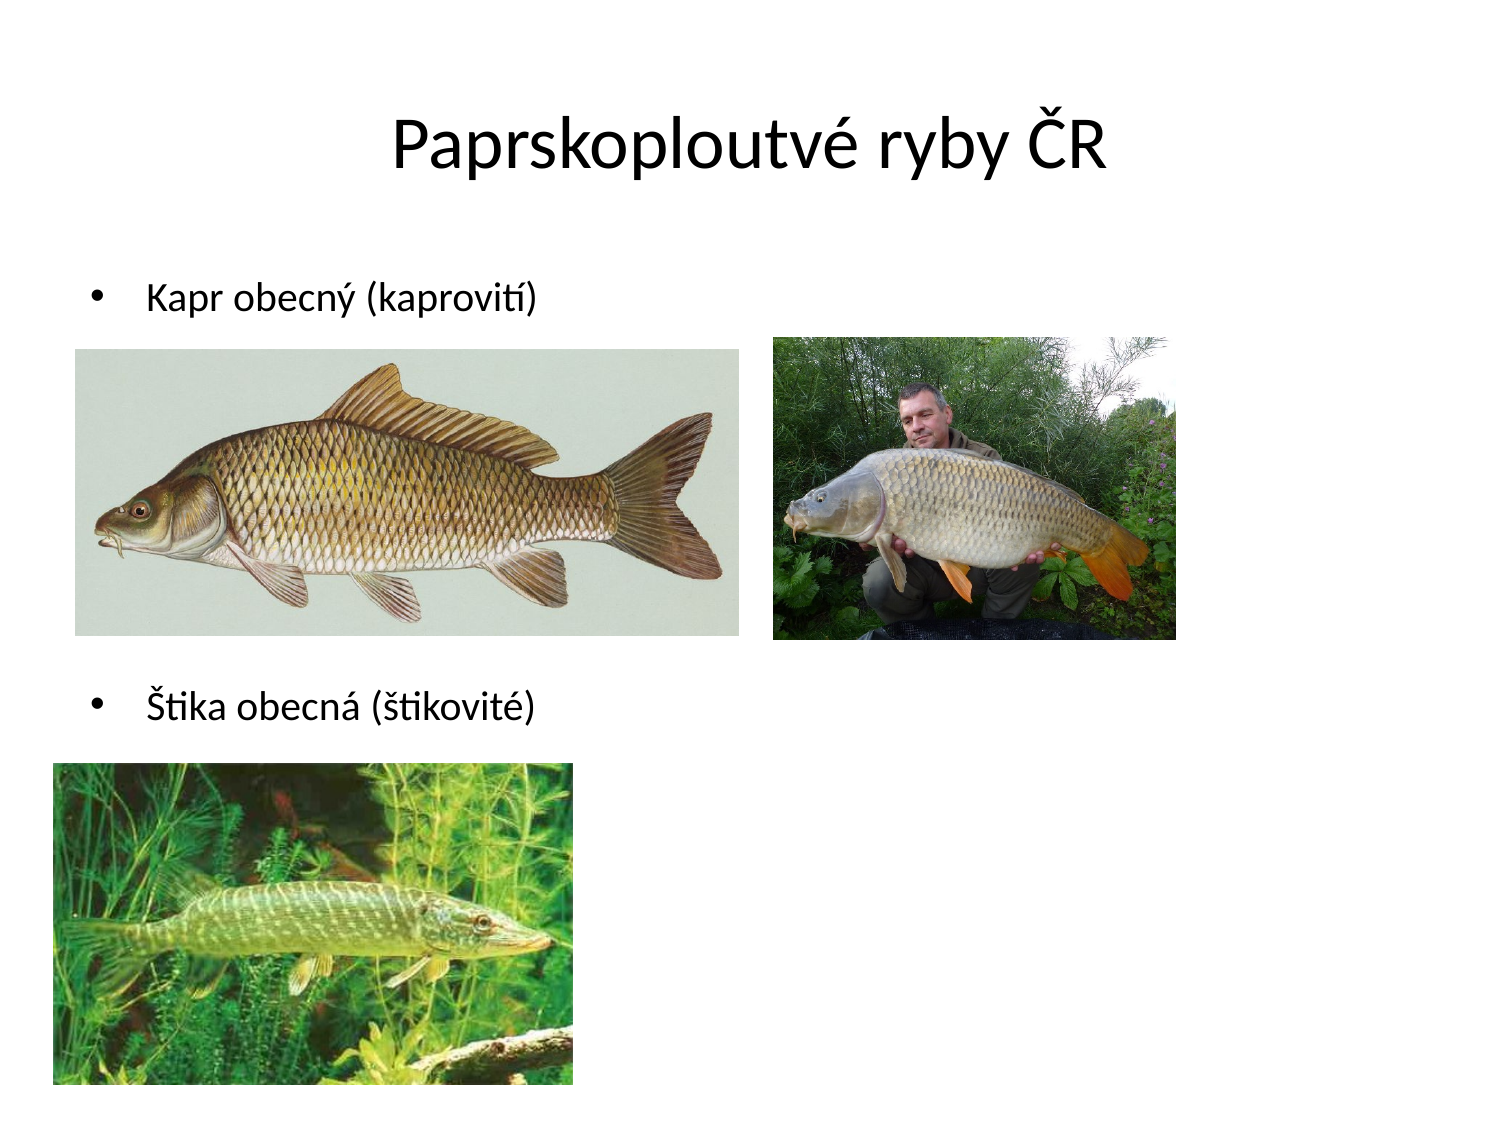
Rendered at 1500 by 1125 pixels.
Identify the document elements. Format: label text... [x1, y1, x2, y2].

picture [53, 763, 573, 1085]
list Kapr obecný (kaprovití) Štika obecná (štikovité) [75, 262, 1425, 1005]
title Paprskoploutvé ryby ČR [75, 45, 1425, 233]
picture [773, 337, 1176, 640]
picture [75, 349, 739, 636]
